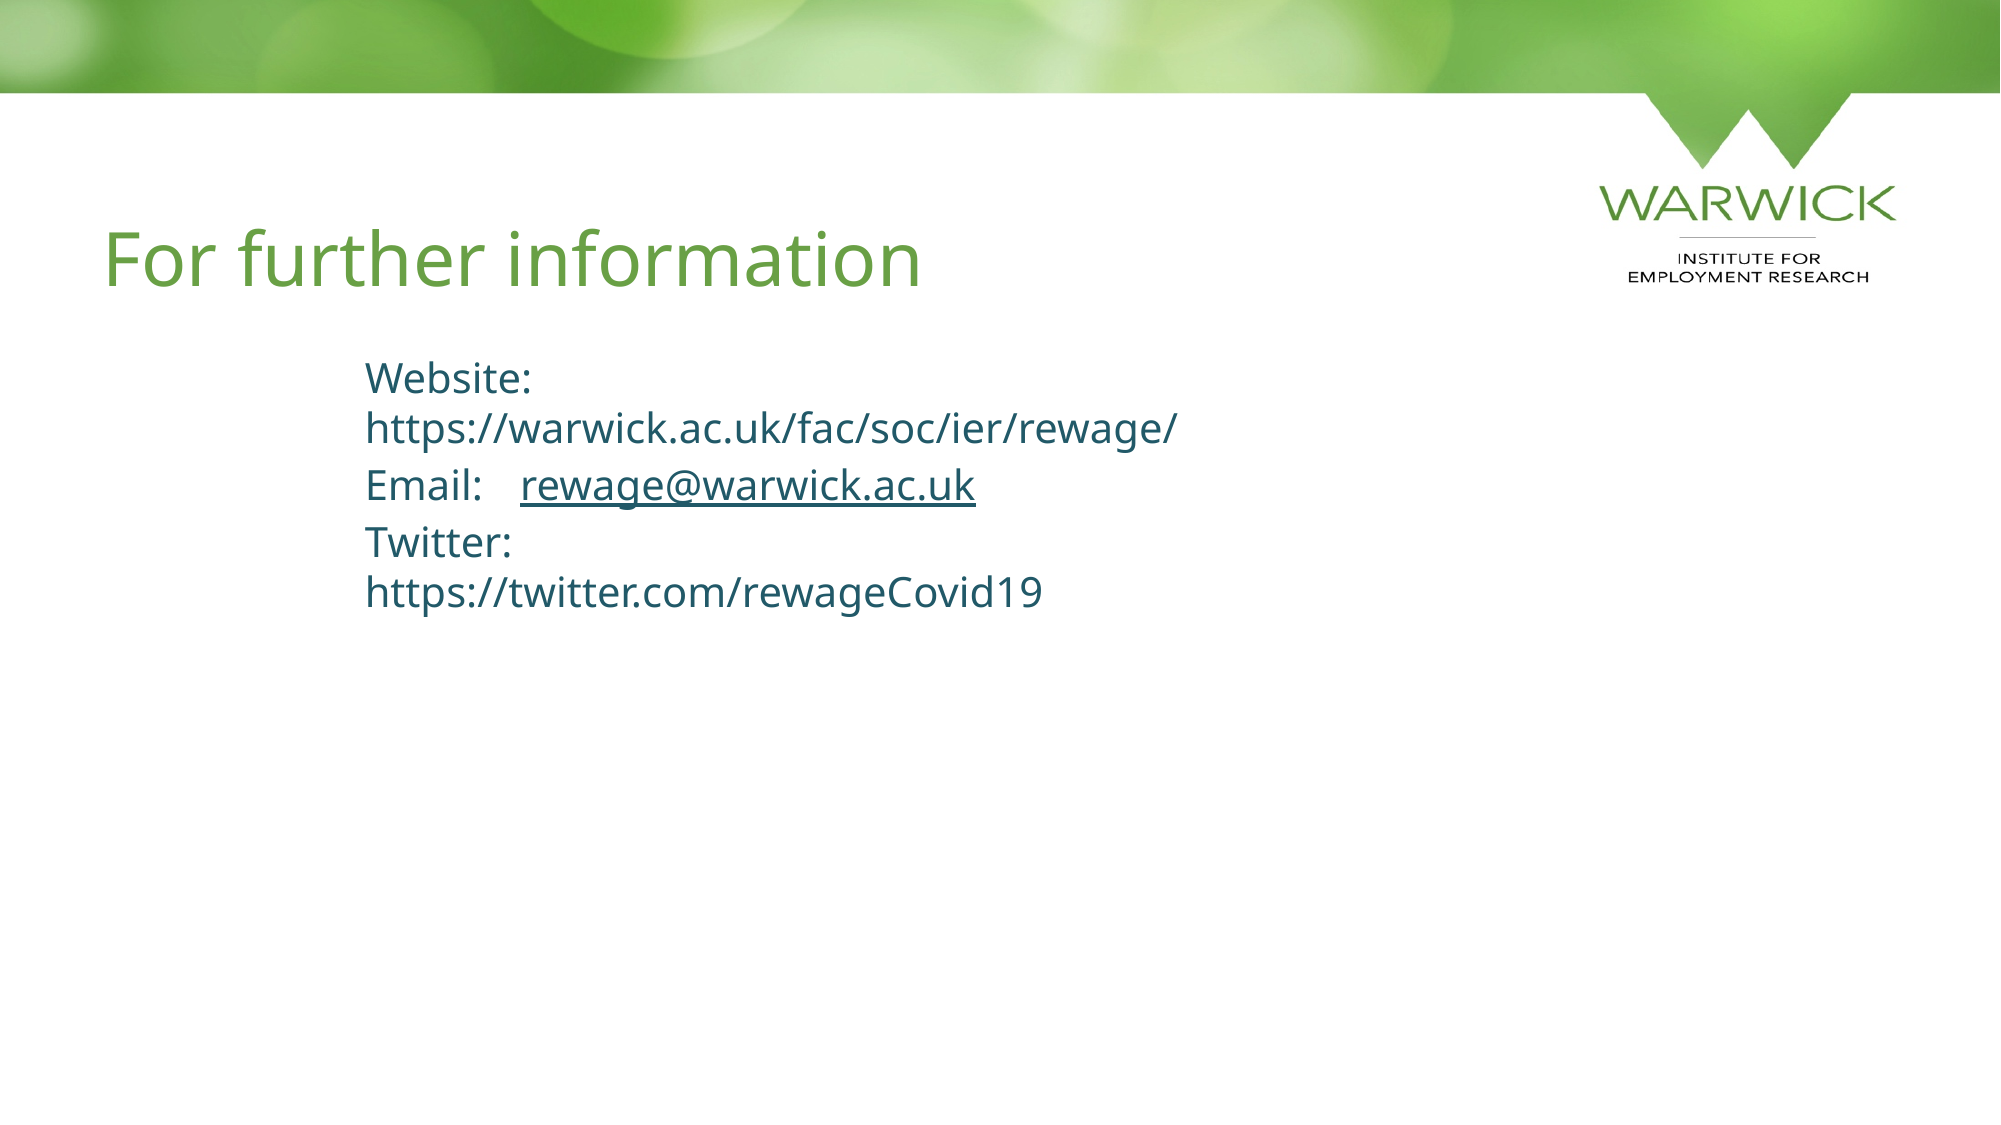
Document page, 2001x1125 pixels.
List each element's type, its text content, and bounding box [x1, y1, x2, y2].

text_box For further information Website: https://warwick.ac.uk/fac/soc/ier/rewage/ Email: rewage@warwick.ac.uk Twitter: https://twitter.com/rewageCovid19 [87, 204, 1277, 563]
